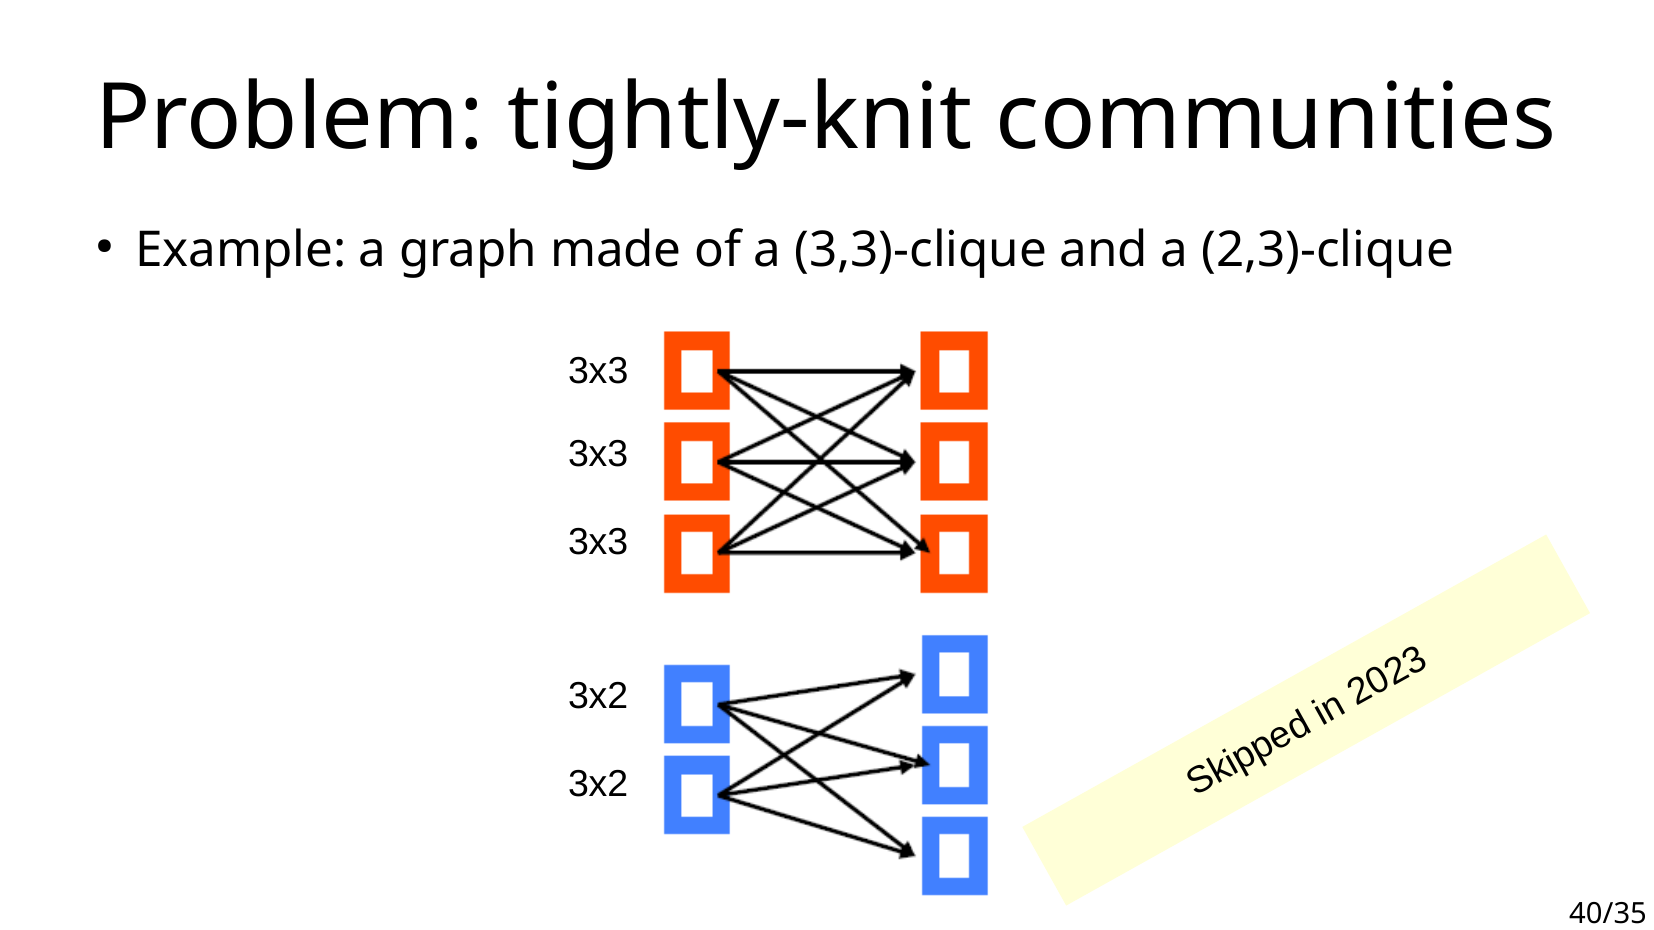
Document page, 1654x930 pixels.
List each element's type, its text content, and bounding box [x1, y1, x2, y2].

text_box 3x3 [553, 341, 644, 399]
picture [630, 302, 1006, 922]
text_box 3x3 [553, 513, 644, 571]
text_box 3x2 [553, 666, 644, 724]
text_box Skipped in 2023 [1022, 534, 1591, 906]
list Example: a graph made of a (3,3)-clique and a (2,3)-clique [82, 213, 1571, 314]
text_box 3x3 [553, 424, 644, 482]
text_box 3x2 [553, 755, 644, 813]
title Problem: tightly-knit communities [82, 1, 1571, 213]
